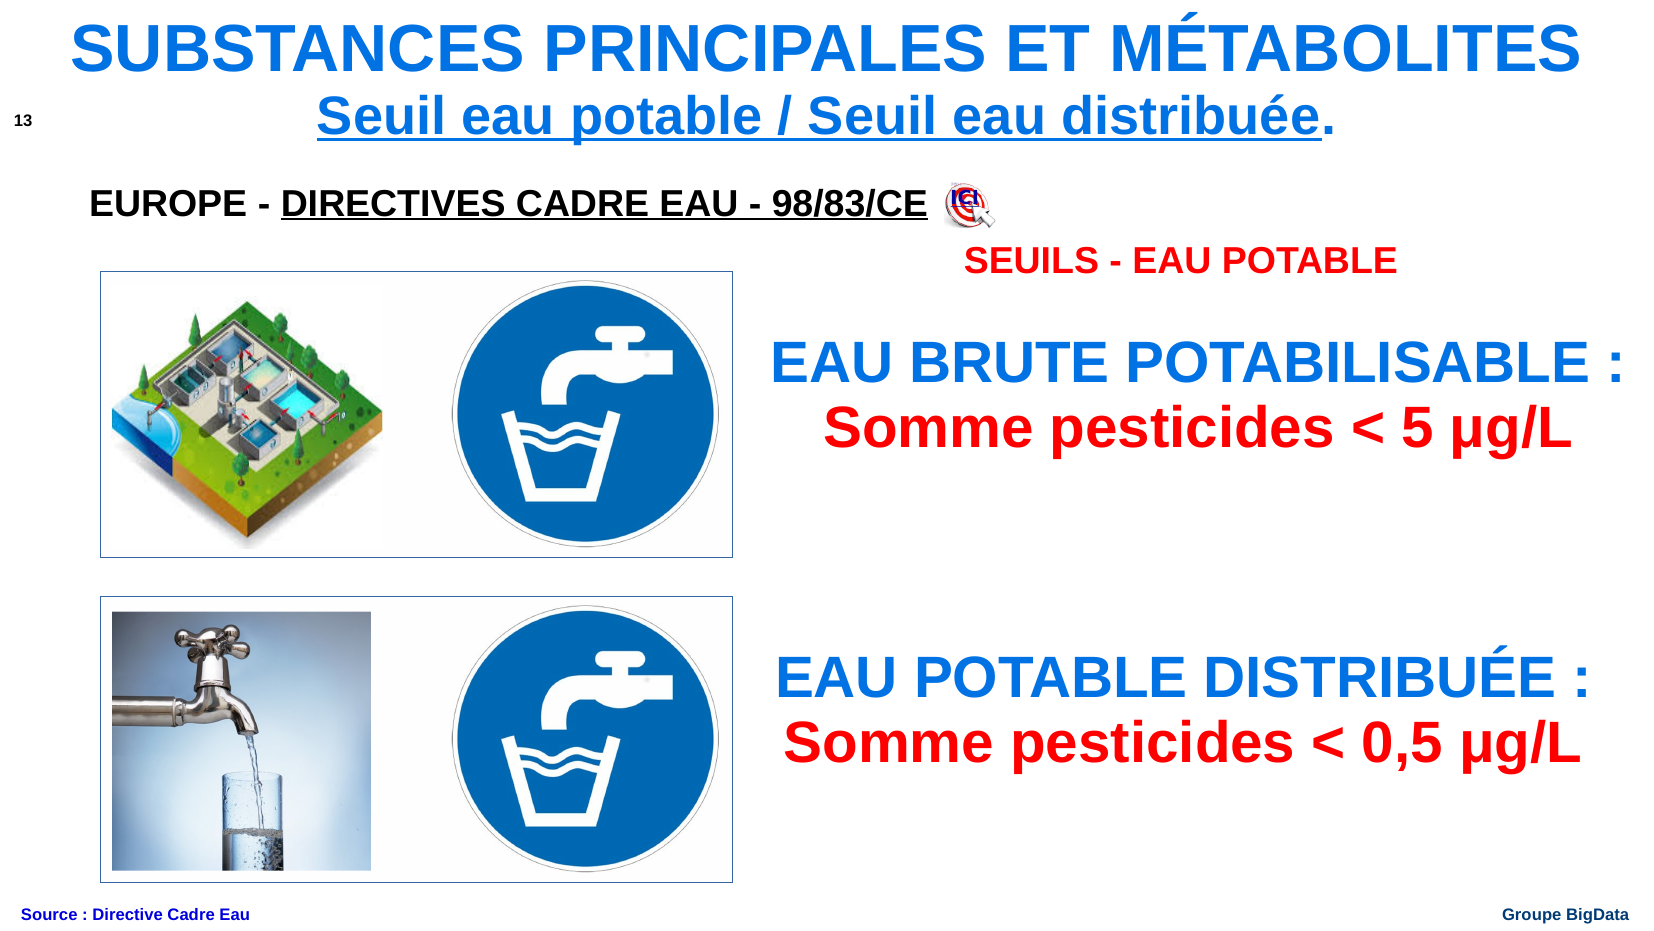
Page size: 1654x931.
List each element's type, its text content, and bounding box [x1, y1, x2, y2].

text_box SUBSTANCES PRINCIPALES ET MÉTABOLITES Seuil eau potable / Seuil eau distribuée. [22, 3, 1632, 154]
text_box Source : Directive Cadre Eau [6, 898, 266, 931]
text_box EAU BRUTE POTABILISABLE : Somme pesticides < 5 μg/L [755, 321, 1642, 467]
picture [100, 596, 733, 883]
picture [944, 181, 996, 230]
text_box EUROPE - DIRECTIVES CADRE EAU - 98/83/CE [74, 174, 945, 232]
text_box [0, 104, 110, 138]
text_box EAU POTABLE DISTRIBUÉE : Somme pesticides < 0,5 μg/L [750, 637, 1618, 830]
text_box SEUILS - EAU POTABLE [948, 232, 1414, 290]
picture [100, 271, 733, 558]
text_box Groupe BigData [1487, 897, 1654, 931]
